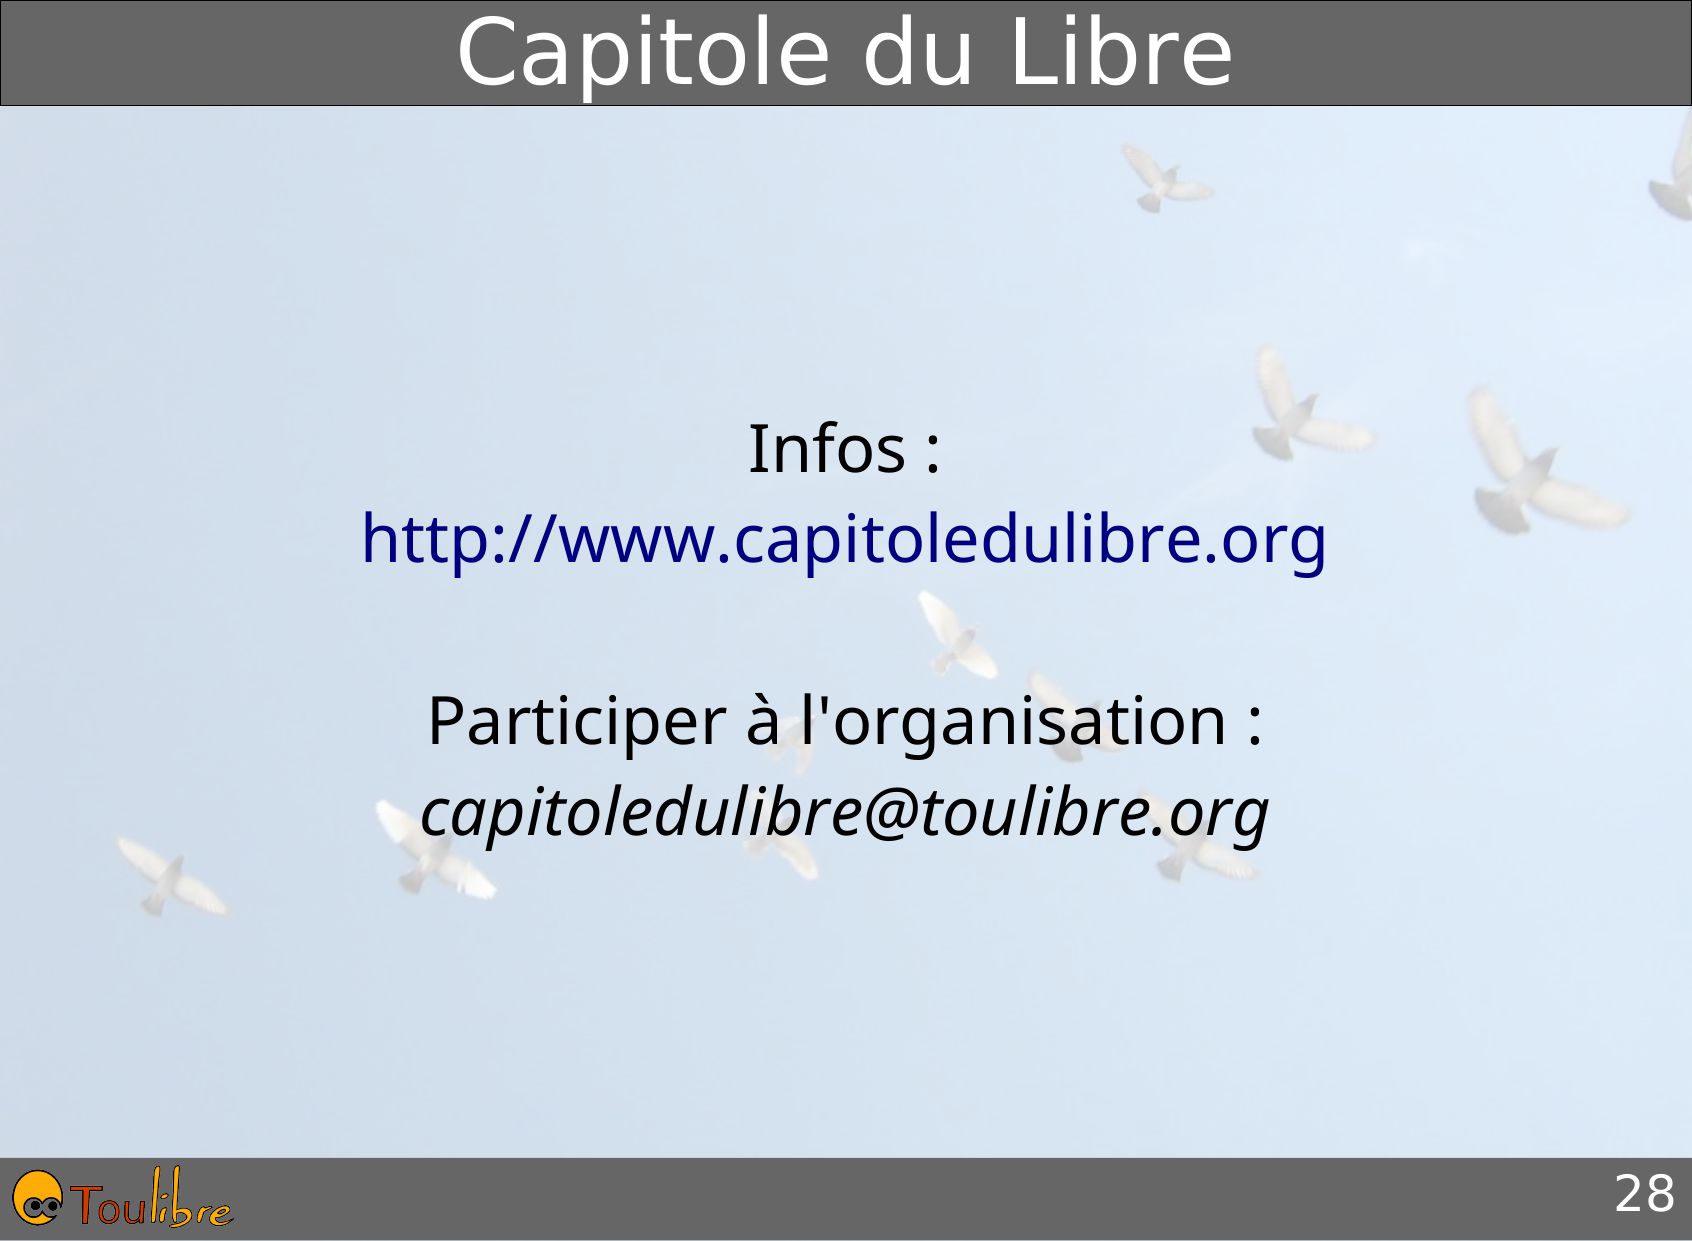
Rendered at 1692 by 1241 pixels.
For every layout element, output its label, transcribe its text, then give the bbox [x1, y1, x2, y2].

title Capitole du Libre [0, 0, 1692, 107]
subtitle Infos : http://www.capitoledulibre.org Participer à l'organisation : capitoledulibre@toulibre.org [84, 146, 1608, 1109]
picture [12, 1165, 234, 1228]
